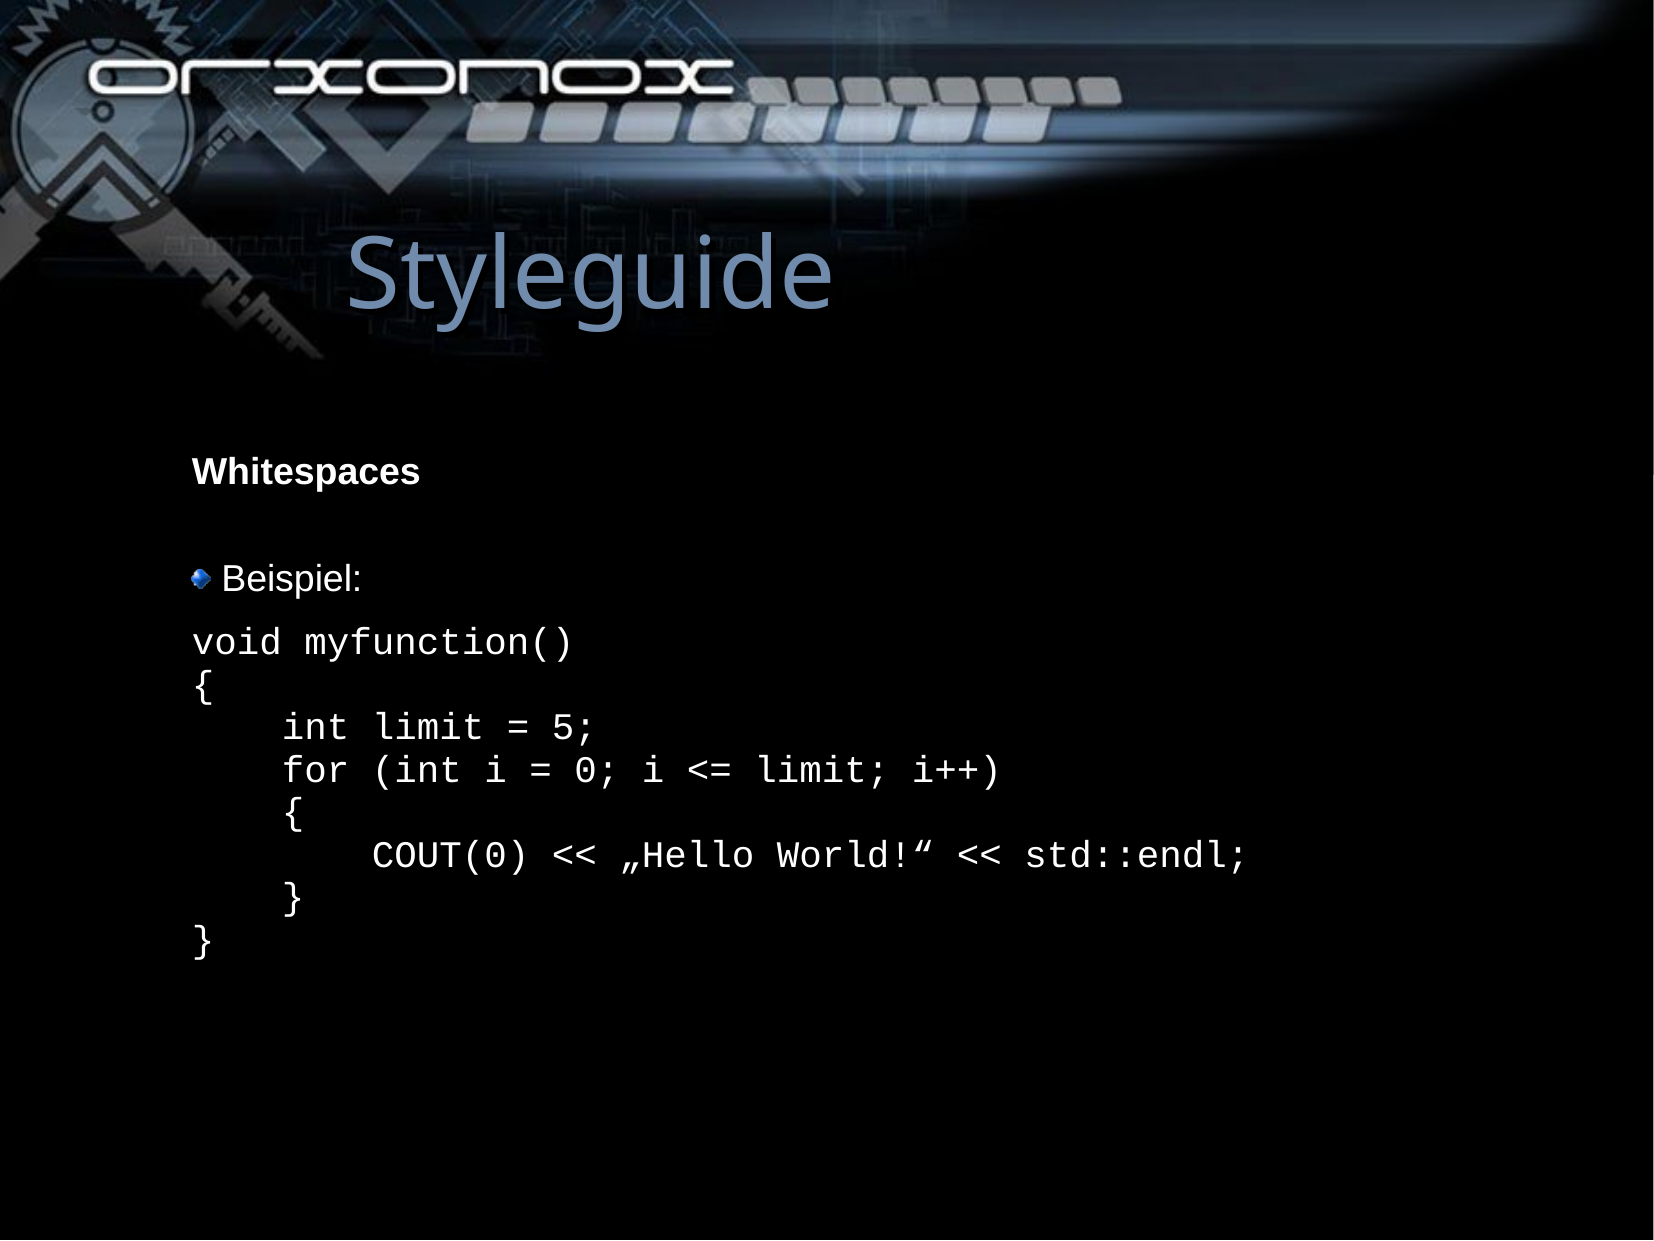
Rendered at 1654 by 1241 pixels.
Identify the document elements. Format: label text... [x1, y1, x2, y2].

text_box Styleguide [330, 194, 1306, 344]
picture [0, 0, 1654, 475]
text_box Whitespaces Beispiel: void myfunction() { int limit = 5; for (int i = 0; i <= limit; i++) { COUT(0) << „Hello World!“ << std::endl; } } [177, 442, 1329, 951]
